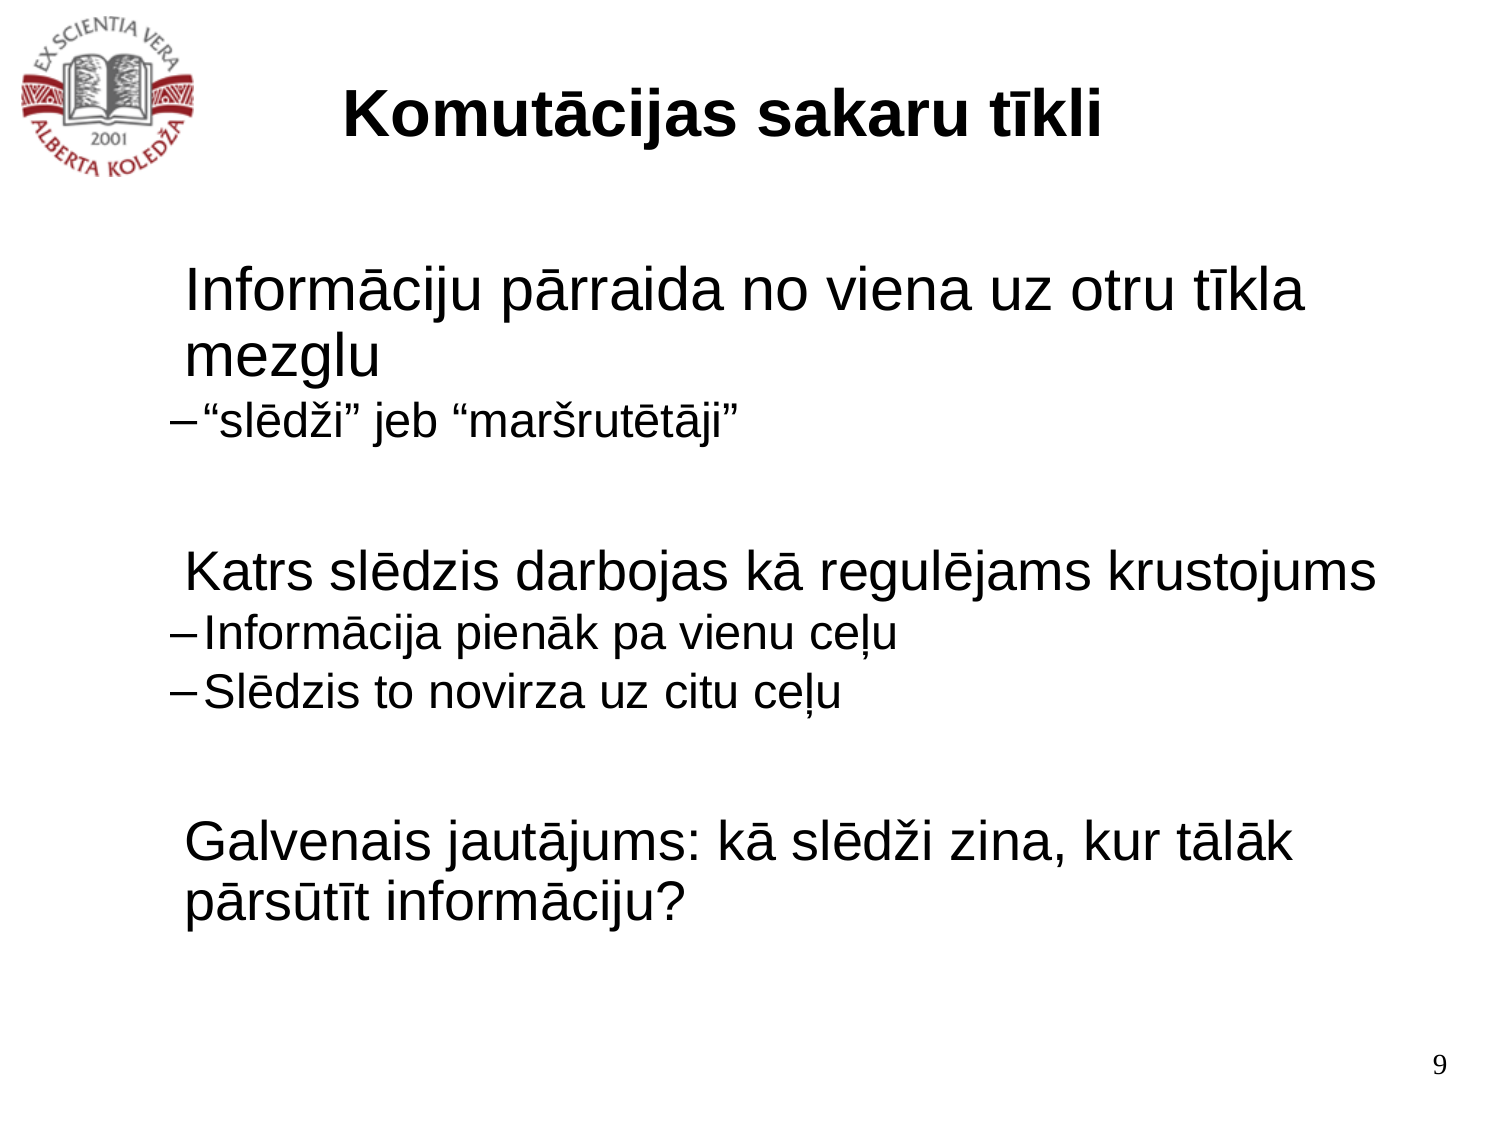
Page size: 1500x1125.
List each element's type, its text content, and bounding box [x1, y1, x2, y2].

picture [21, 16, 194, 177]
text_box <skaitlis> [1312, 1037, 1463, 1101]
list Informāciju pārraida no viena uz otru tīkla mezglu “slēdži” jeb “maršrutētāji” Katrs slēdzis darbojas kā regulējams krustojums Informācija pienāk pa vienu ceļu Slēdzis to novirza uz citu ceļu Galvenais jautājums: kā slēdži zina, kur tālāk pārsūtīt informāciju? [103, 249, 1397, 986]
title Komutācijas sakaru tīkli [50, 62, 1374, 175]
